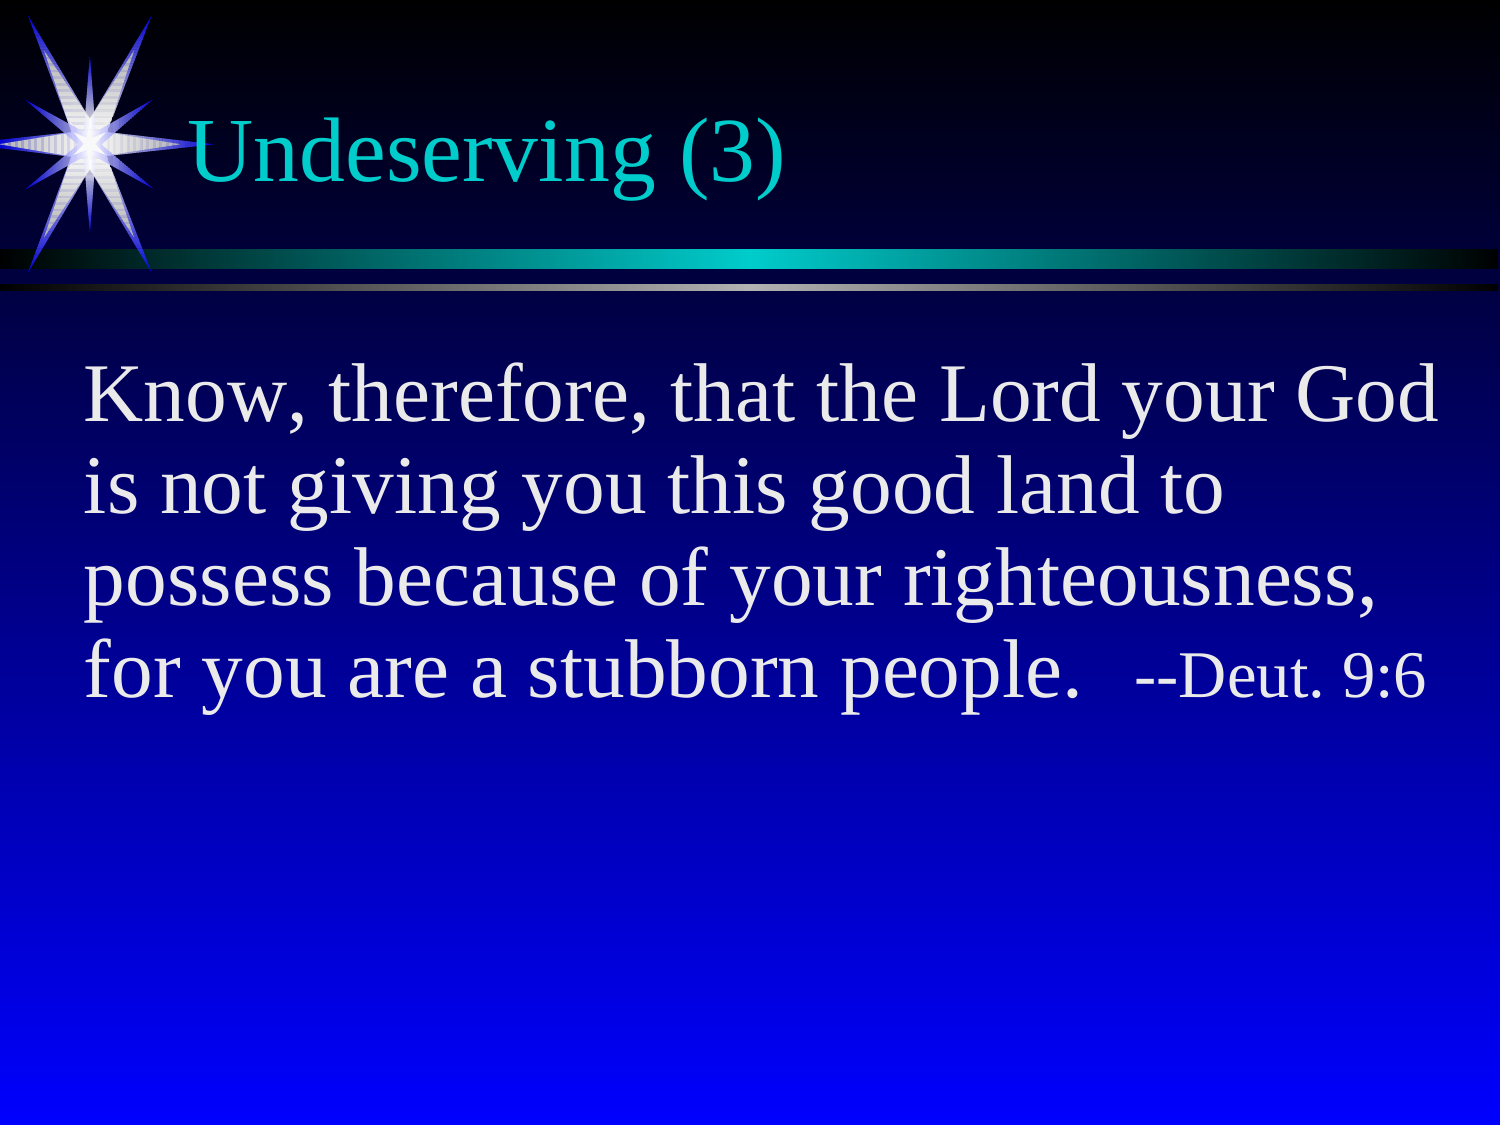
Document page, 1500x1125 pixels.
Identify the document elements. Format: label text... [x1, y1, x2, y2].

title Undeserving (3) [187, 63, 1463, 237]
text_box Know, therefore, that the Lord your God is not giving you this good land to possess because of your righteousness, for you are a stubborn people. --Deut. 9:6 [69, 339, 1457, 724]
